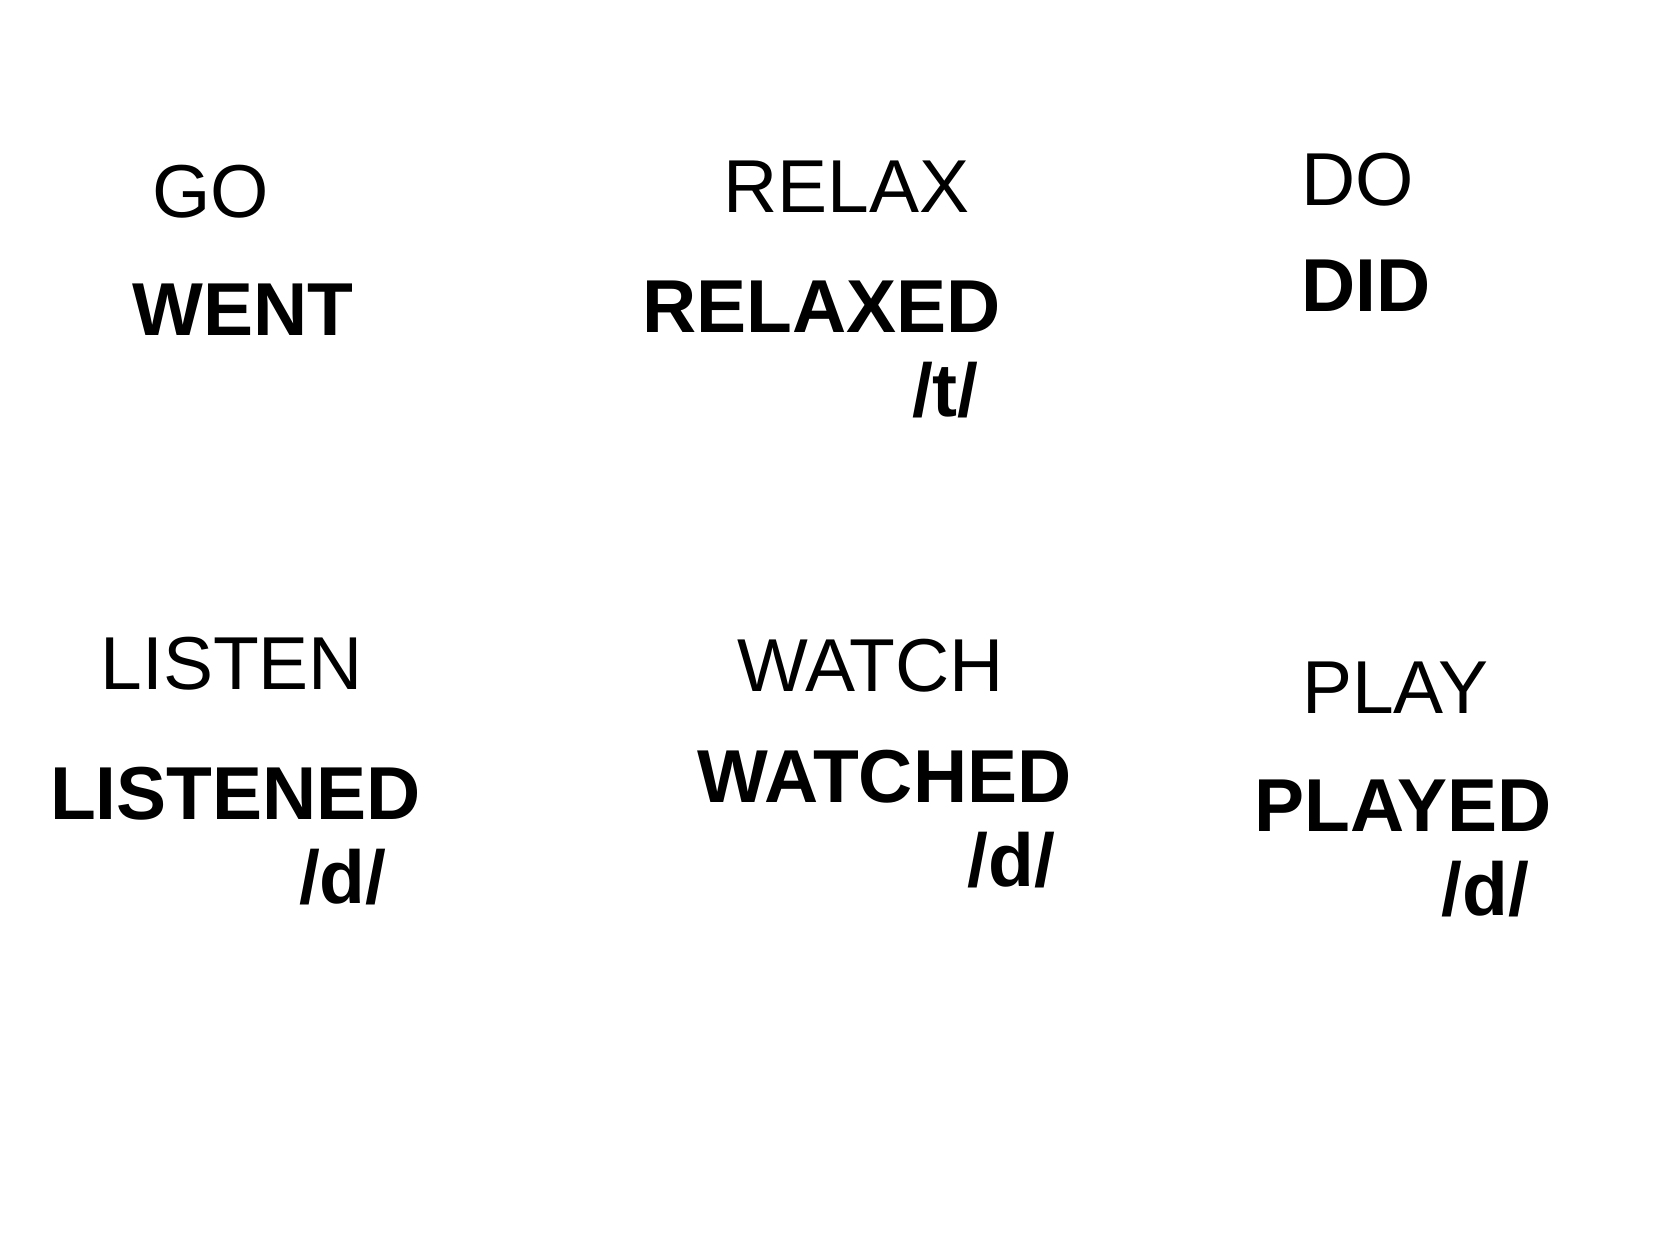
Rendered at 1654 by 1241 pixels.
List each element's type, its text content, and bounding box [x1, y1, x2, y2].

text_box WATCH [722, 616, 1019, 716]
text_box LISTEN [85, 614, 378, 721]
text_box PLAYED /d/ [1240, 755, 1642, 1004]
text_box DO [1286, 129, 1465, 249]
text_box WENT [118, 259, 369, 359]
text_box PLAY [1287, 637, 1536, 755]
text_box RELAX [708, 137, 985, 237]
text_box DID [1286, 249, 1446, 426]
text_box GO [137, 141, 343, 259]
text_box WATCHED /d/ [683, 726, 1087, 910]
text_box RELAXED /t/ [627, 257, 1016, 441]
text_box LISTENED /d/ [35, 744, 436, 927]
